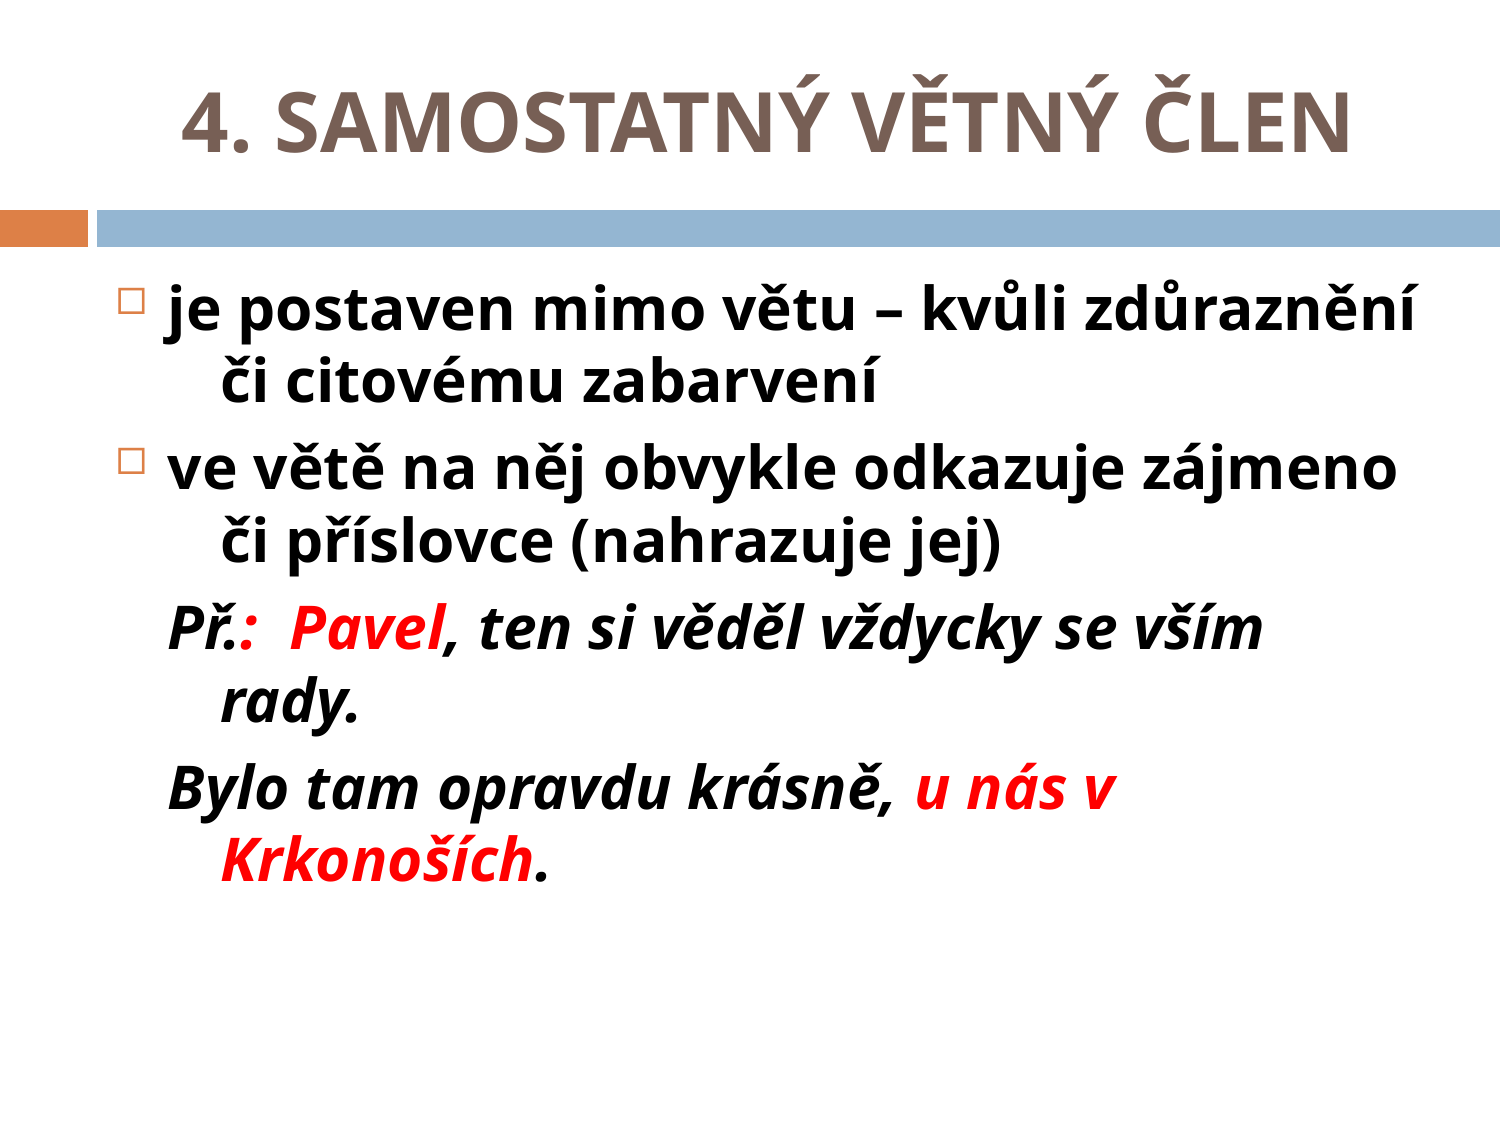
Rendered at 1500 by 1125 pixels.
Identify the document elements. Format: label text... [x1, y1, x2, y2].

list je postaven mimo větu – kvůli zdůraznění či citovému zabarvení ve větě na něj obvykle odkazuje zájmeno či příslovce (nahrazuje jej) Př.: Pavel, ten si věděl vždycky se vším rady. Bylo tam opravdu krásně, u nás v Krkonoších. [100, 262, 1438, 1000]
title 4. SAMOSTATNÝ VĚTNÝ ČLEN [100, 37, 1438, 201]
